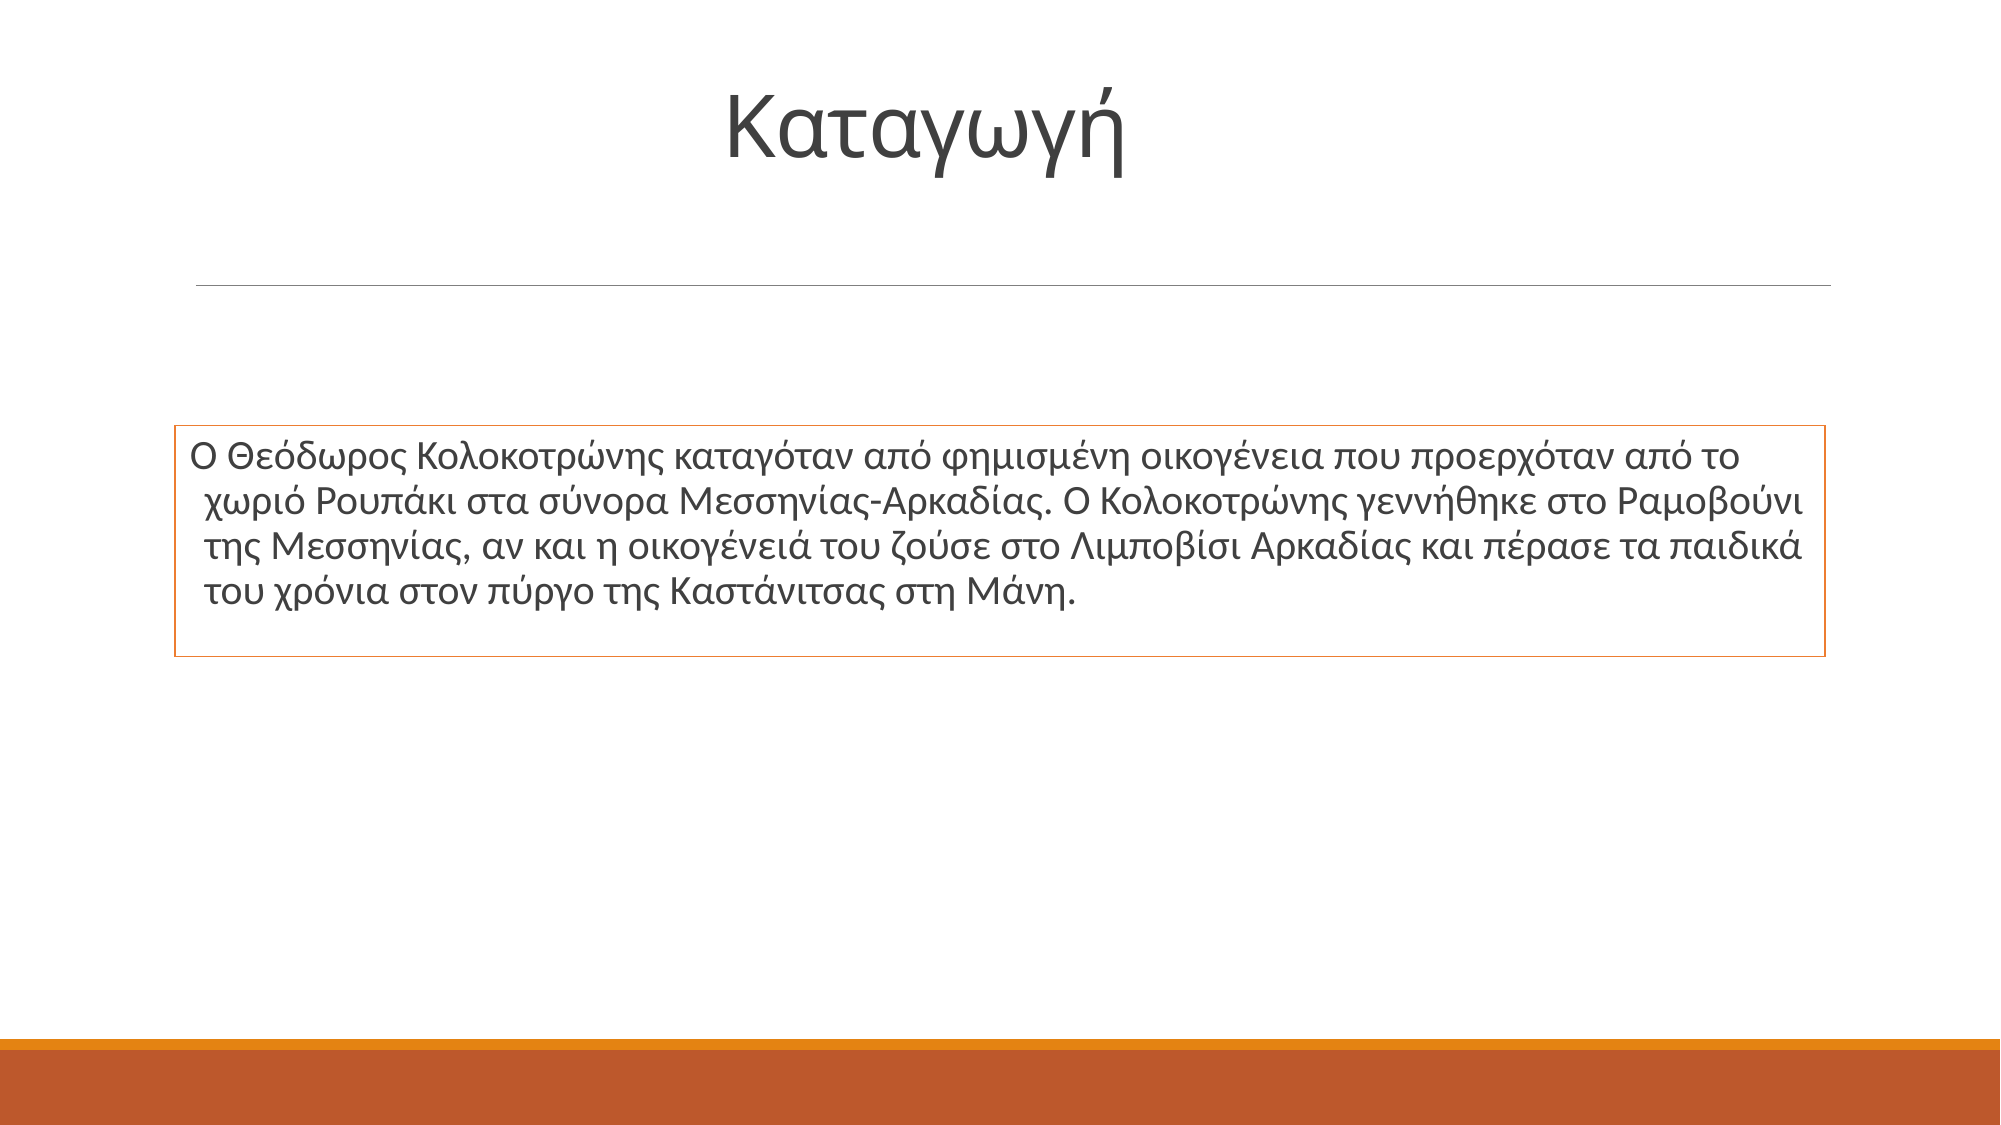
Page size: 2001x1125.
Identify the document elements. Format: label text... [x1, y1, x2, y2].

list Ο Θεόδωρος Κολοκοτρώνης καταγόταν από φημισμένη οικογένεια που προερχόταν από το χωριό Ρουπάκι στα σύνορα Μεσσηνίας-Αρκαδίας. Ο Κολοκοτρώνης γεννήθηκε στο Ραμοβούνι της Μεσσηνίας, αν και η οικογένειά του ζούσε στο Λιμποβίσι Αρκαδίας και πέρασε τα παιδικά του χρόνια στον πύργο της Καστάνιτσας στη Μάνη. [174, 425, 1825, 657]
title Καταγωγή [707, 60, 1154, 183]
